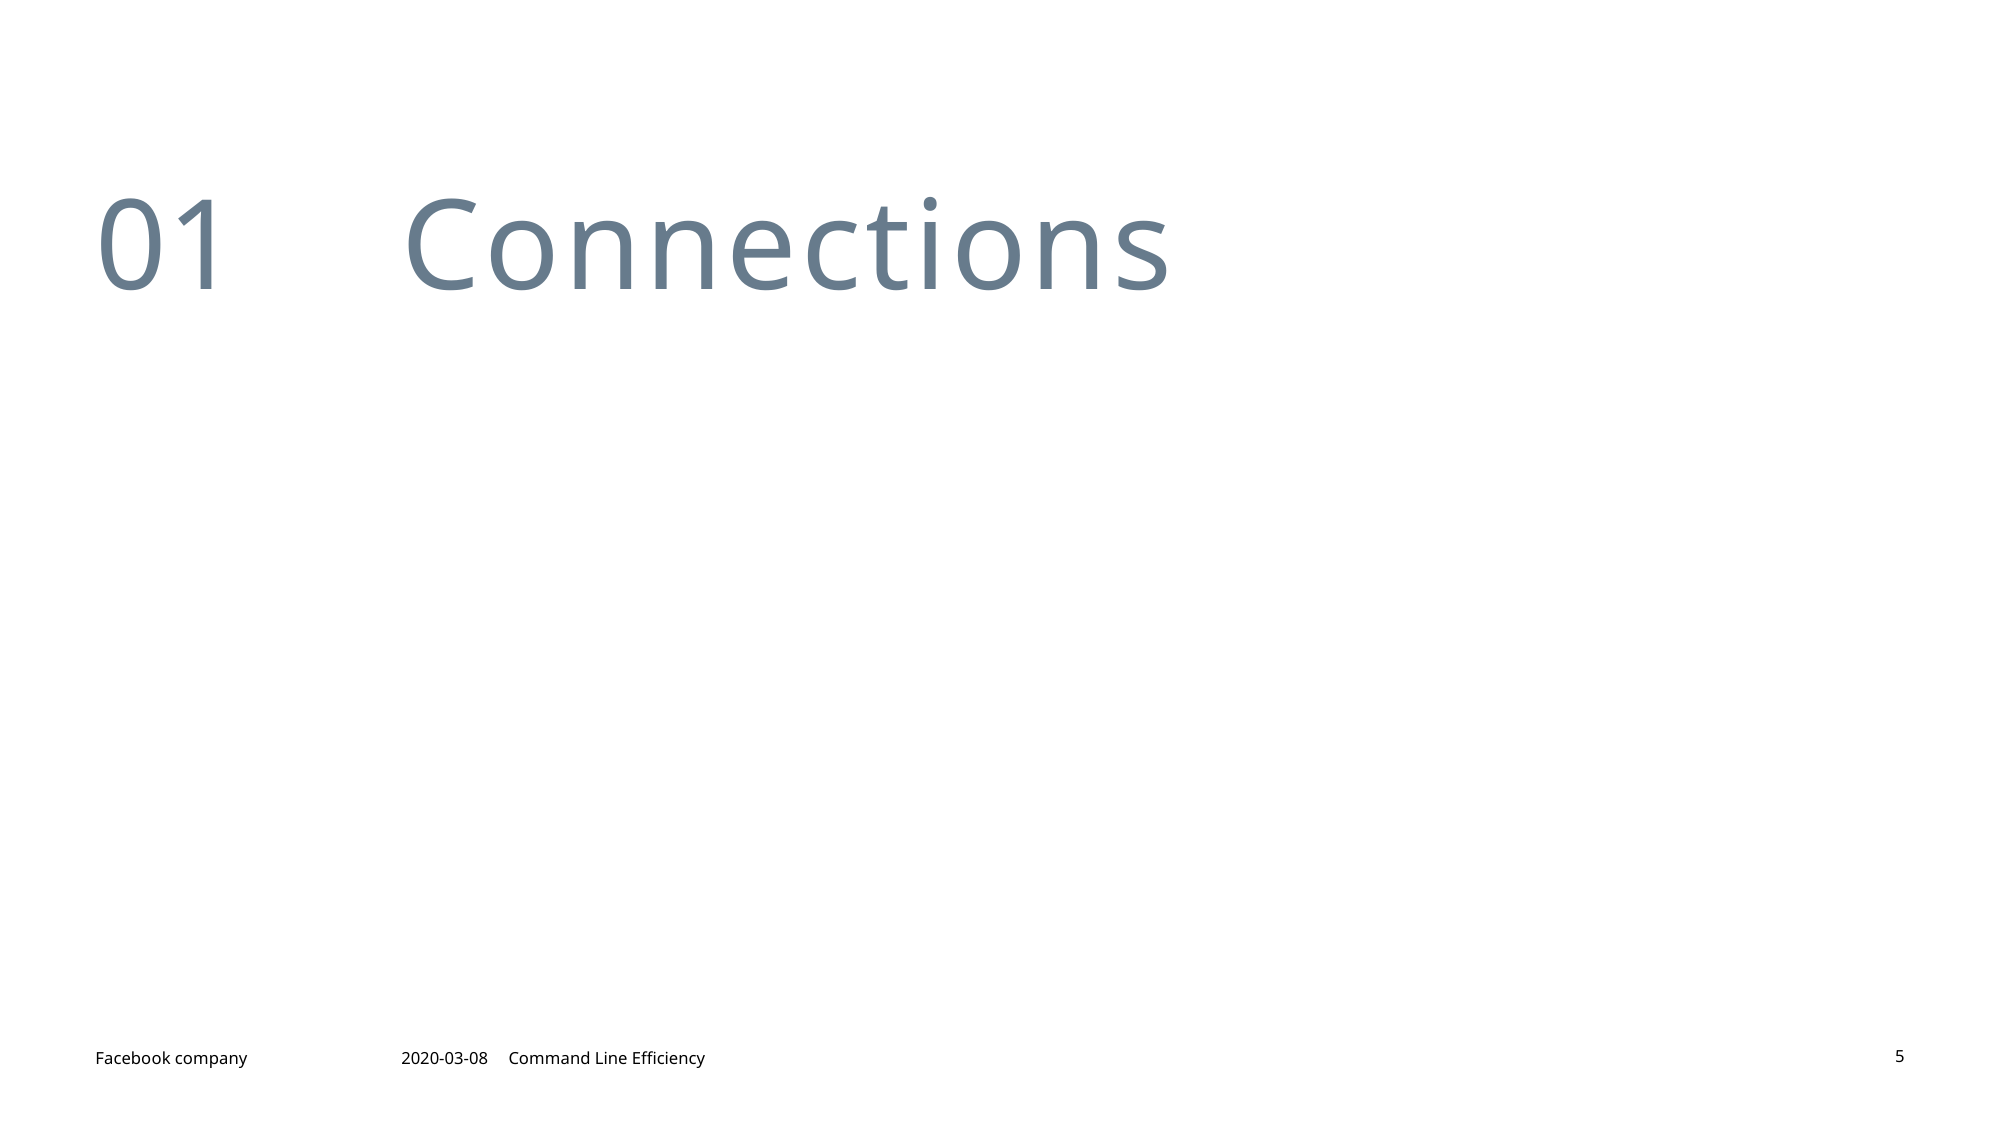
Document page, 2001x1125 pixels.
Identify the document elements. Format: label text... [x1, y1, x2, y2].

title Connections [401, 149, 1929, 488]
slide_number 35 [1840, 1047, 1905, 1068]
slide_number 2020-03-08 [401, 1047, 508, 1068]
list 01 [95, 149, 378, 488]
footer Command Line Efficiency [508, 1047, 1294, 1068]
